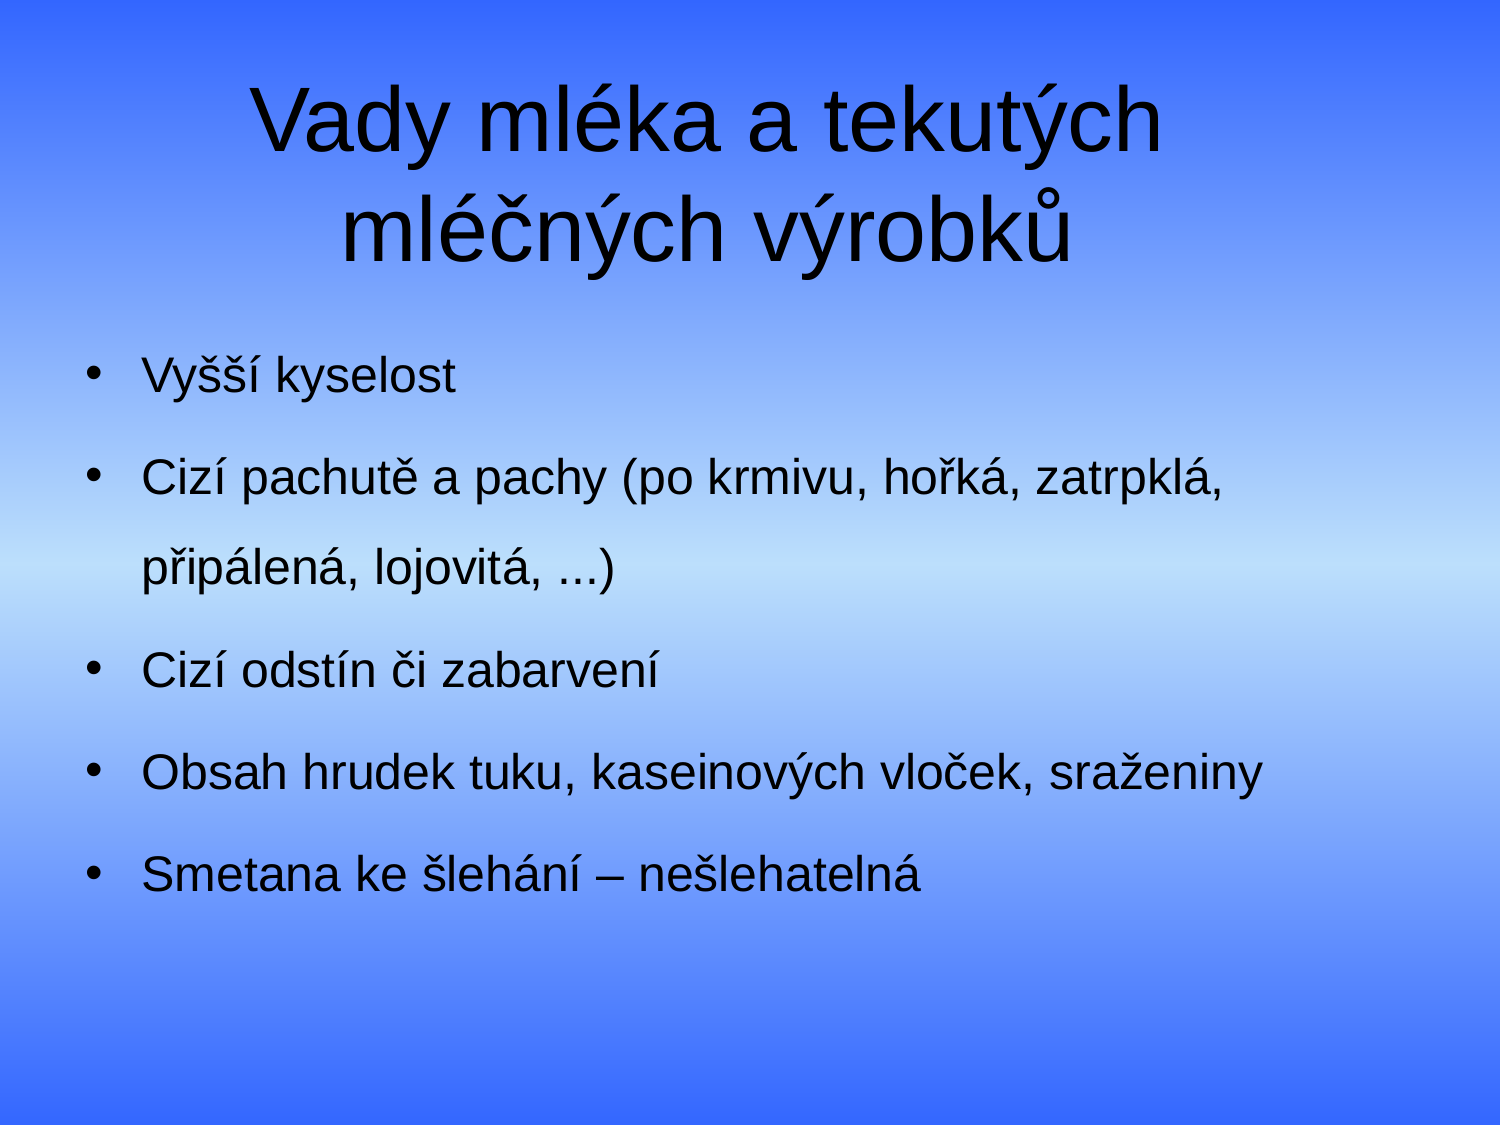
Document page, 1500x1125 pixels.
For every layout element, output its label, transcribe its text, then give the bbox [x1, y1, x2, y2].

list Vyšší kyselost Cizí pachutě a pachy (po krmivu, hořká, zatrpklá, připálená, lojovitá, ...) Cizí odstín či zabarvení Obsah hrudek tuku, kaseinových vloček, sraženiny Smetana ke šlehání – nešlehatelná [70, 304, 1454, 1079]
title Vady mléka a tekutých mléčných výrobků [46, 52, 1369, 288]
